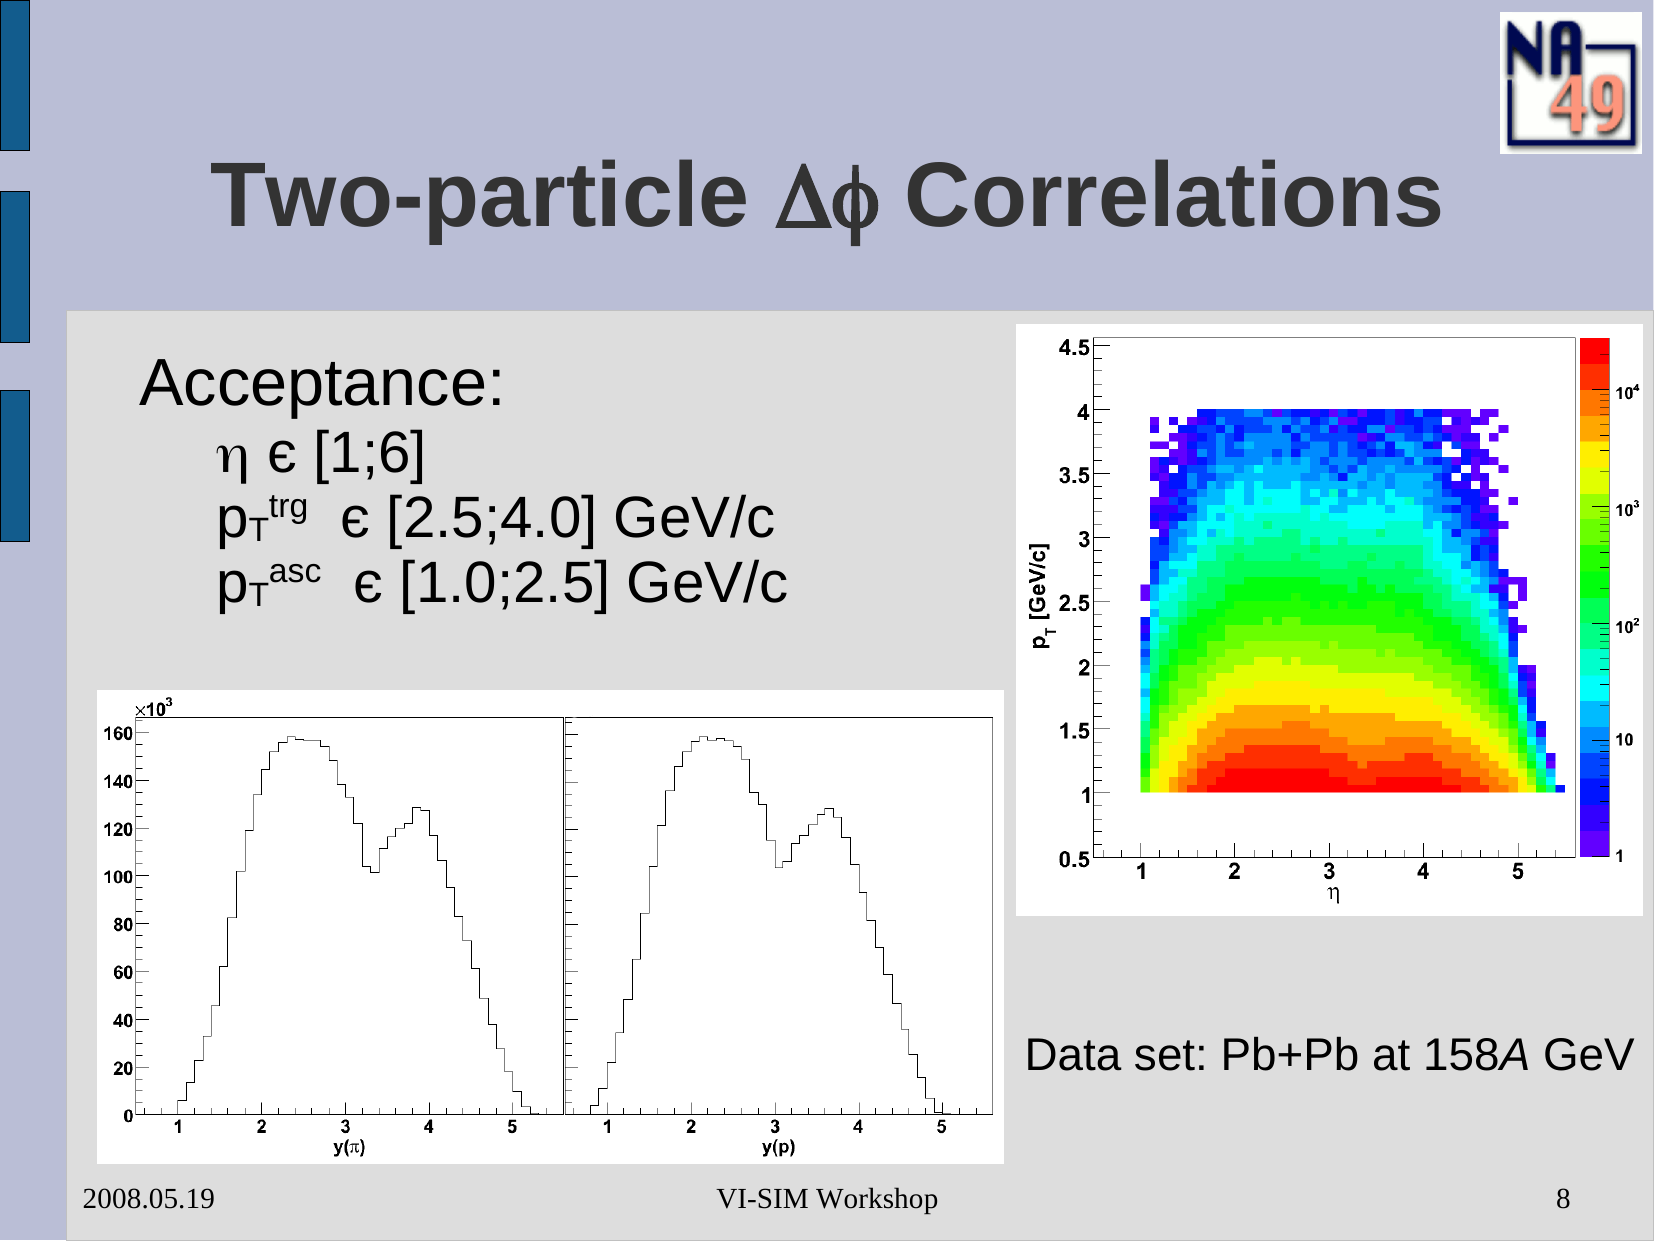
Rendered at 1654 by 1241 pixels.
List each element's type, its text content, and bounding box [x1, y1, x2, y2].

picture [97, 690, 1004, 1164]
title Two-particle Df Correlations [121, 98, 1534, 291]
text_box Data set: Pb+Pb at 158A GeV [1009, 1021, 1654, 1088]
list Acceptance: h є [1;6] pTtrg є [2.5;4.0] GeV/c pTasc є [1.0;2.5] GeV/c [121, 344, 886, 690]
picture [1500, 12, 1642, 154]
picture [1016, 324, 1643, 916]
